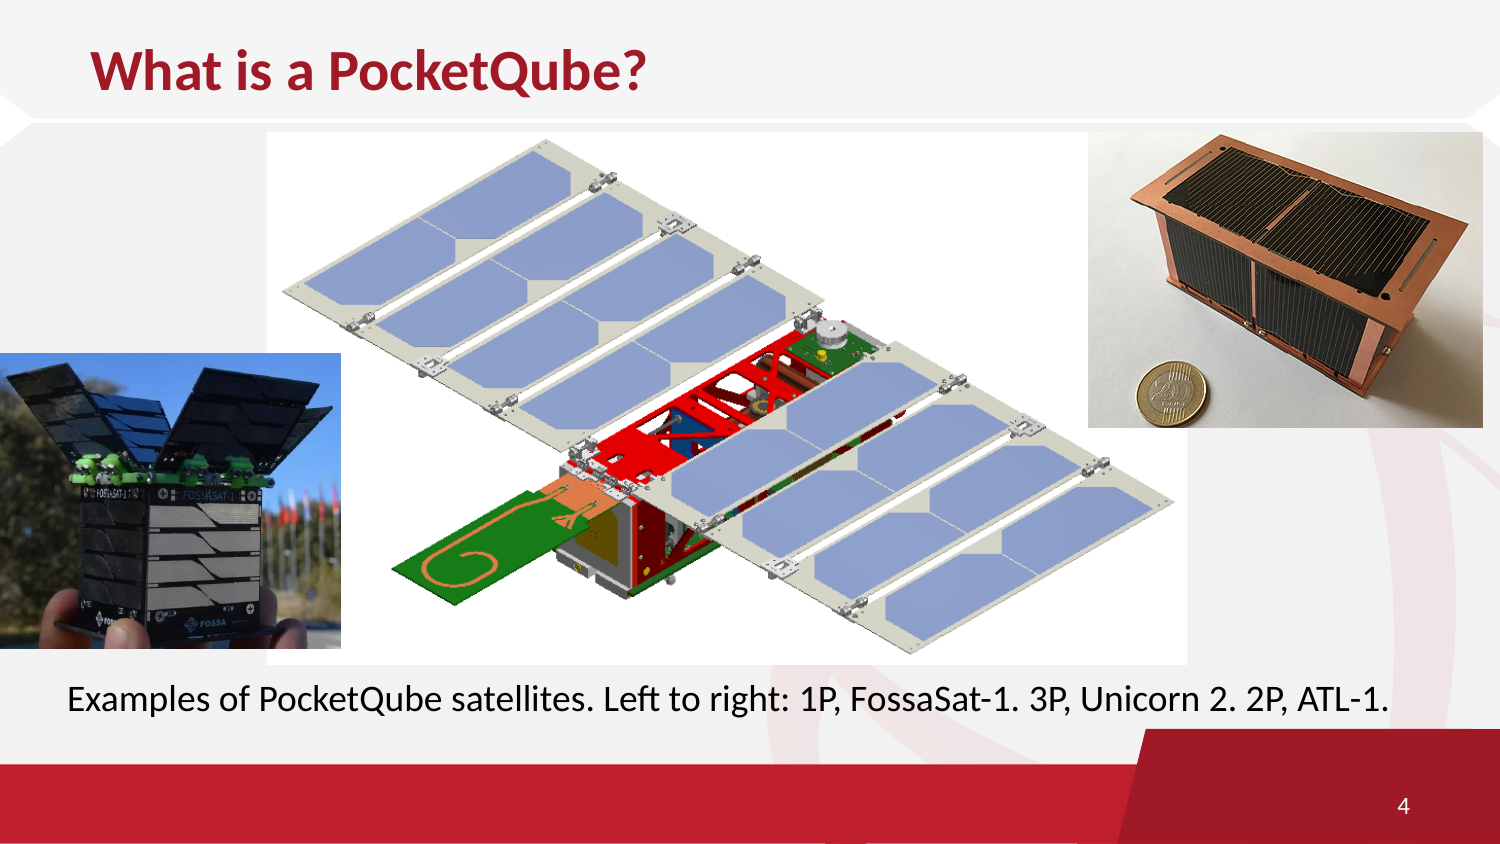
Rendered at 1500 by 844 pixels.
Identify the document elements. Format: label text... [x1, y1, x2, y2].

slide_number <number> [1074, 782, 1425, 827]
picture [0, 132, 1483, 665]
list Examples of PocketQube satellites. Left to right: 1P, FossaSat-1. 3P, Unicorn 2. 2P, ATL-1. [52, 666, 1426, 765]
title What is a PocketQube? [75, 23, 1425, 112]
